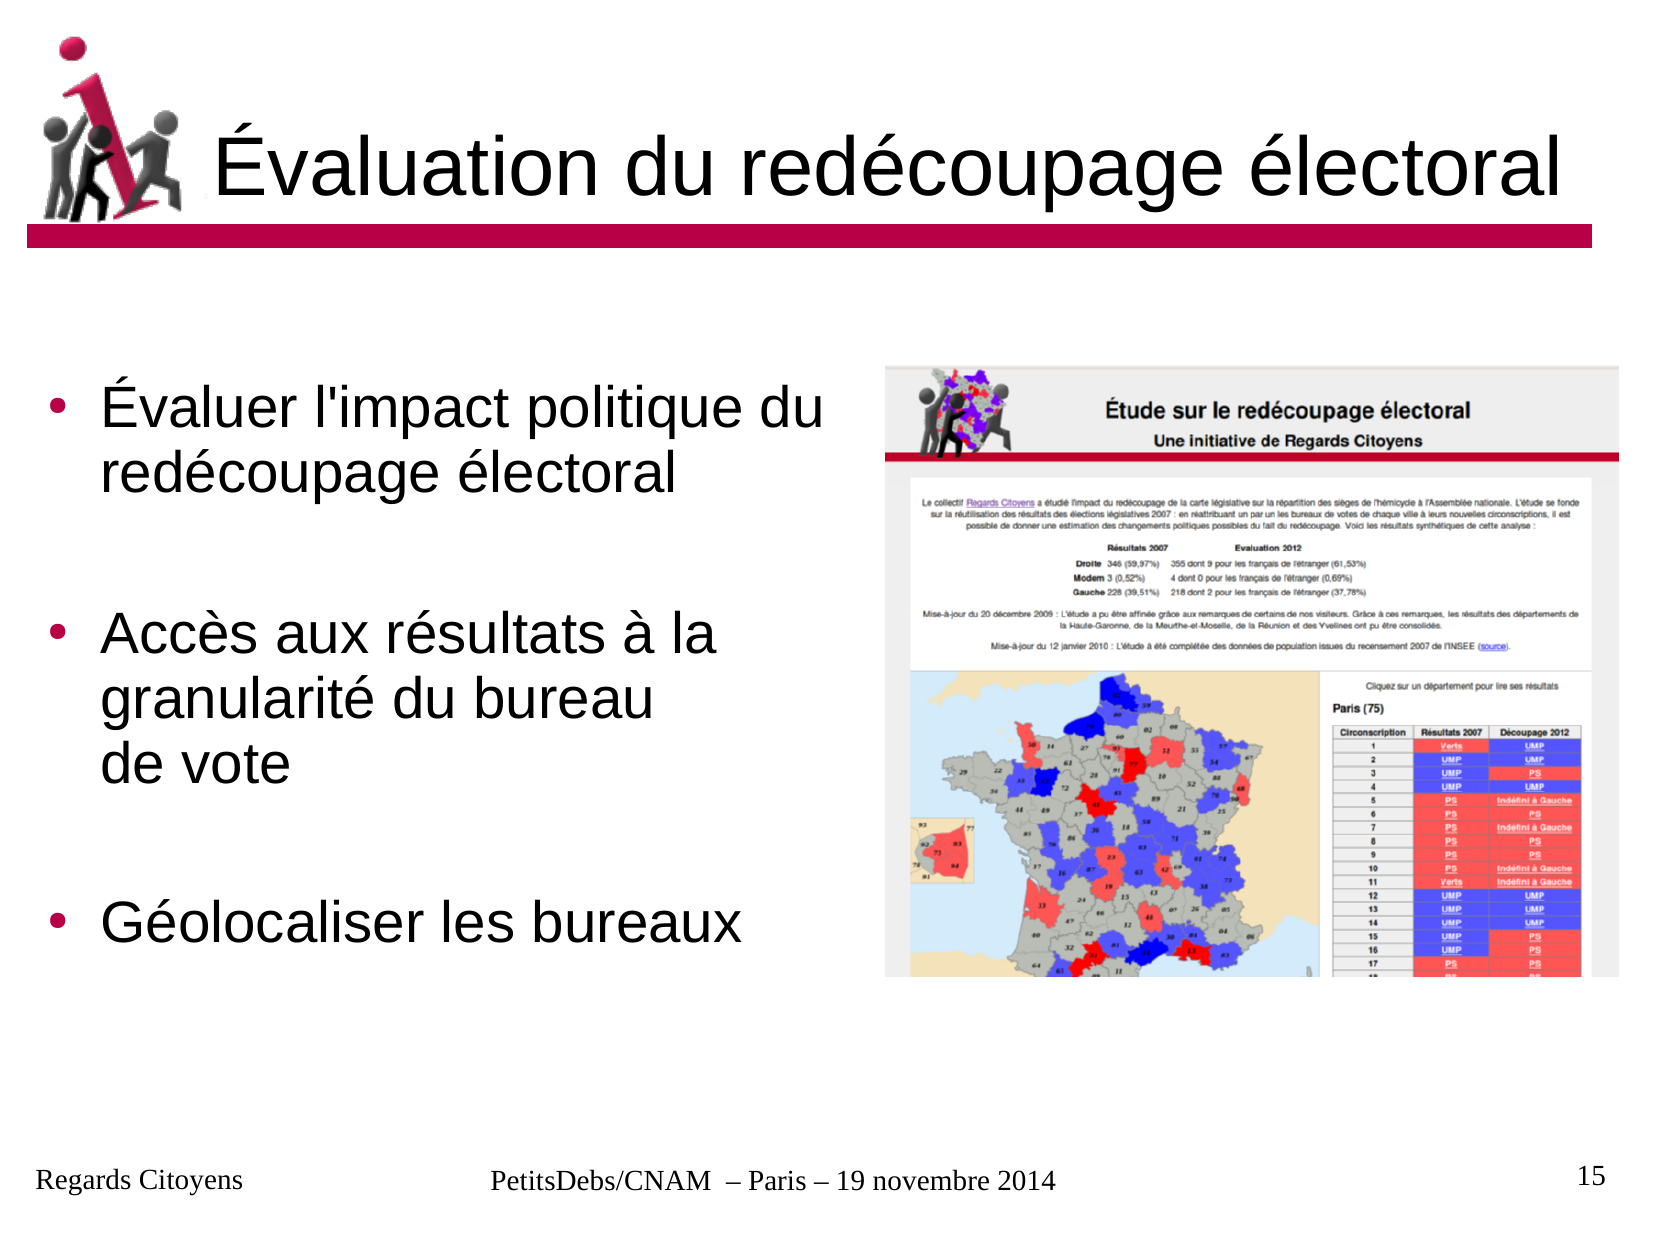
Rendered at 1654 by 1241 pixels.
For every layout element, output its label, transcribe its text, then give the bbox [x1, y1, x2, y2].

title Évaluation du redécoupage électoral [212, 70, 1601, 264]
picture [885, 365, 1619, 977]
picture [27, 31, 208, 224]
list Évaluer l'impact politique du redécoupage électoral Accès aux résultats à la granularité du bureau de vote Géolocaliser les bureaux [29, 374, 886, 1193]
